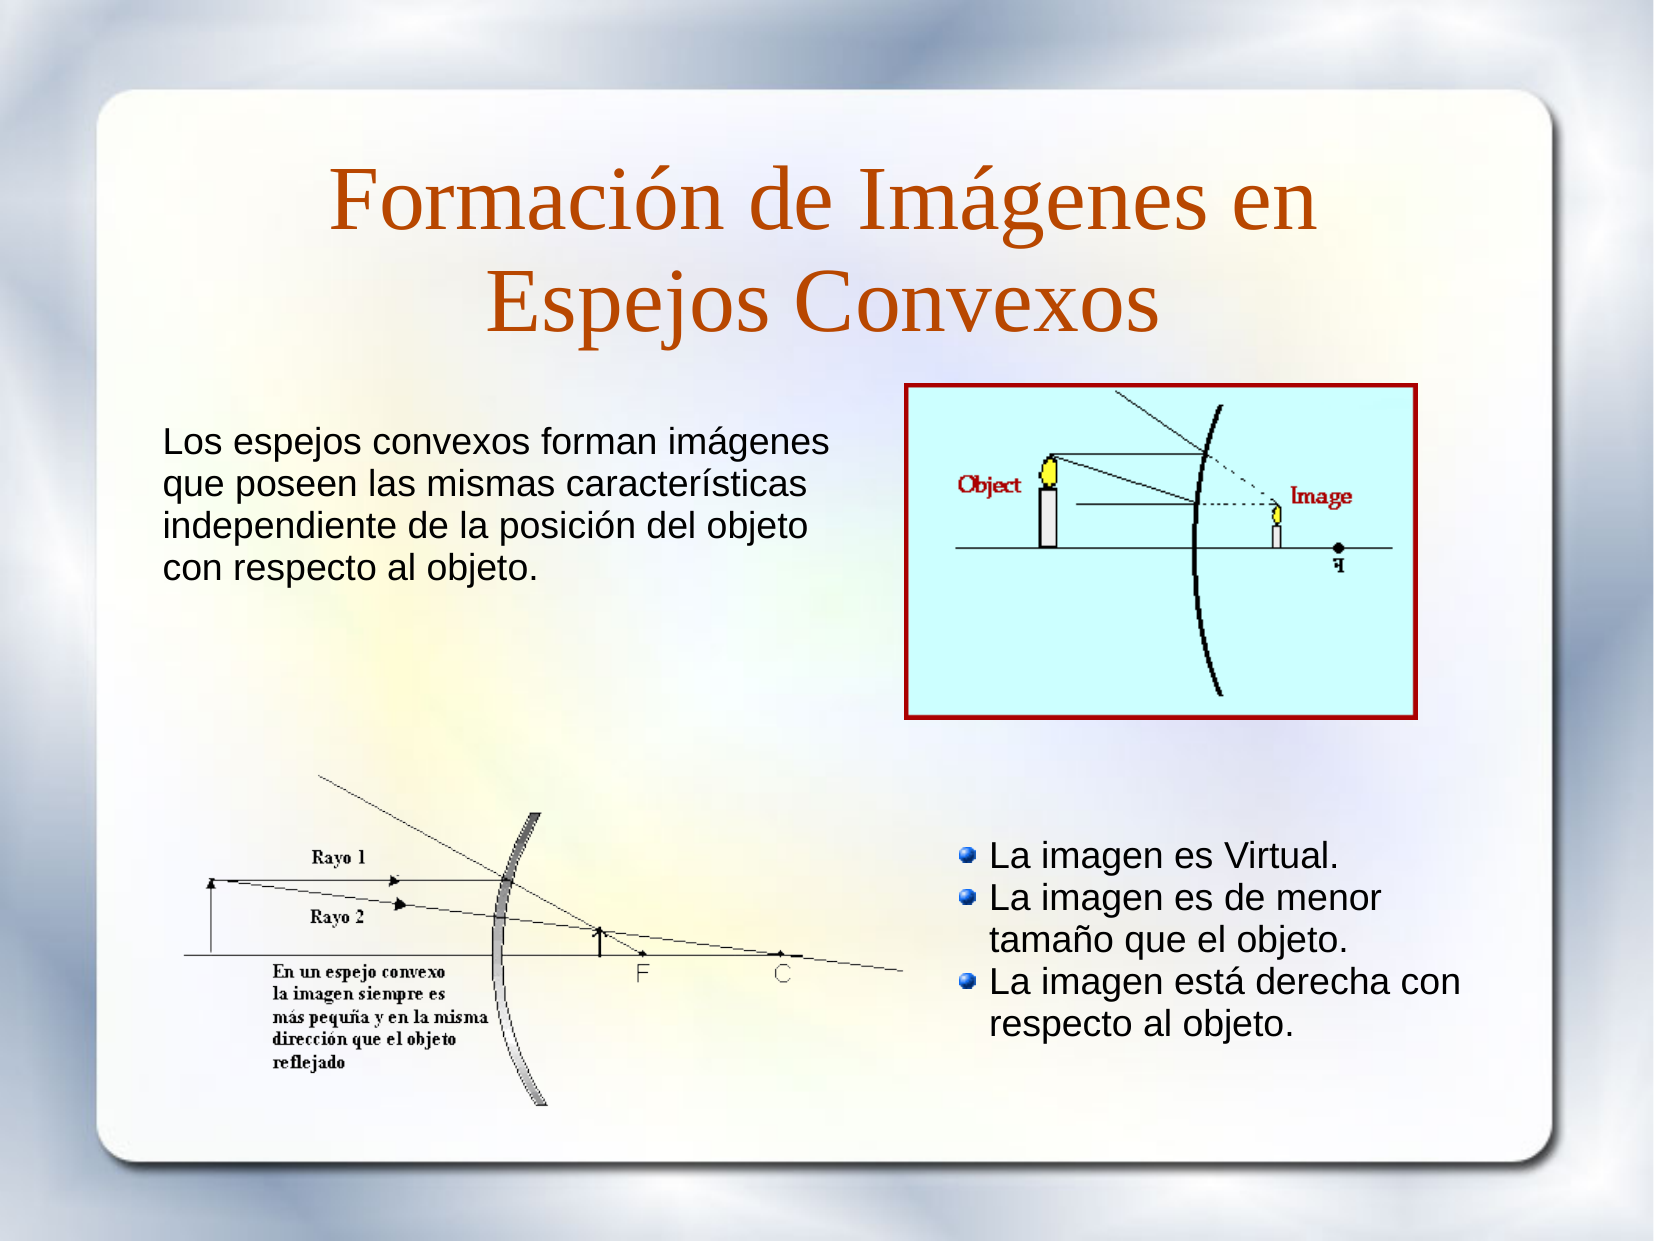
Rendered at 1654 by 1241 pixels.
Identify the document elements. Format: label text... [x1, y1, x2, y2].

picture [0, 0, 1654, 1241]
text_box La imagen es Virtual. La imagen es de menor tamaño que el objeto. La imagen está derecha con respecto al objeto. [944, 826, 1506, 1052]
title Formación de Imágenes en Espejos Convexos [118, 147, 1531, 351]
text_box Los espejos convexos forman imágenes que poseen las mismas características independiente de la posición del objeto con respecto al objeto. [147, 413, 857, 597]
